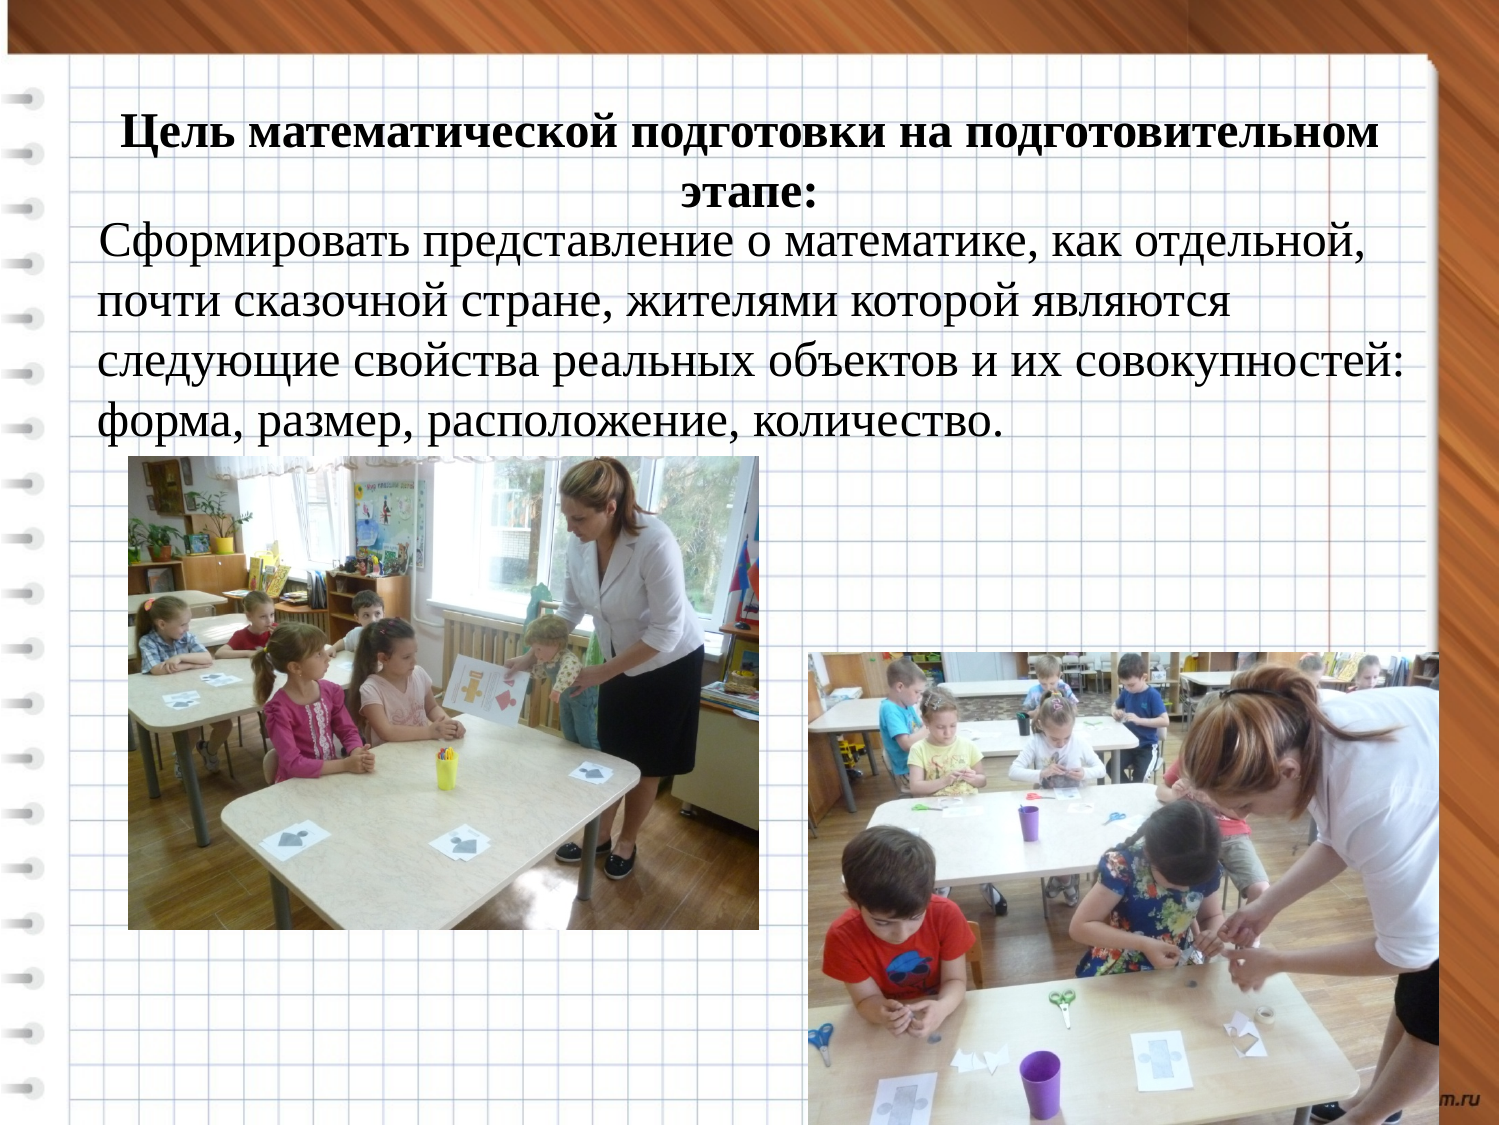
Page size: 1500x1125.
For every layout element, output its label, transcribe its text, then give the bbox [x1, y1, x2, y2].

picture [1, 0, 1499, 1125]
list Сформировать представление о математике, как отдельной, почти сказочной стране, жителями которой являются следующие свойства реальных объектов и их совокупностей: форма, размер, расположение, количество. [82, 199, 1432, 481]
title Цель математической подготовки на подготовительном этапе: [75, 90, 1425, 211]
